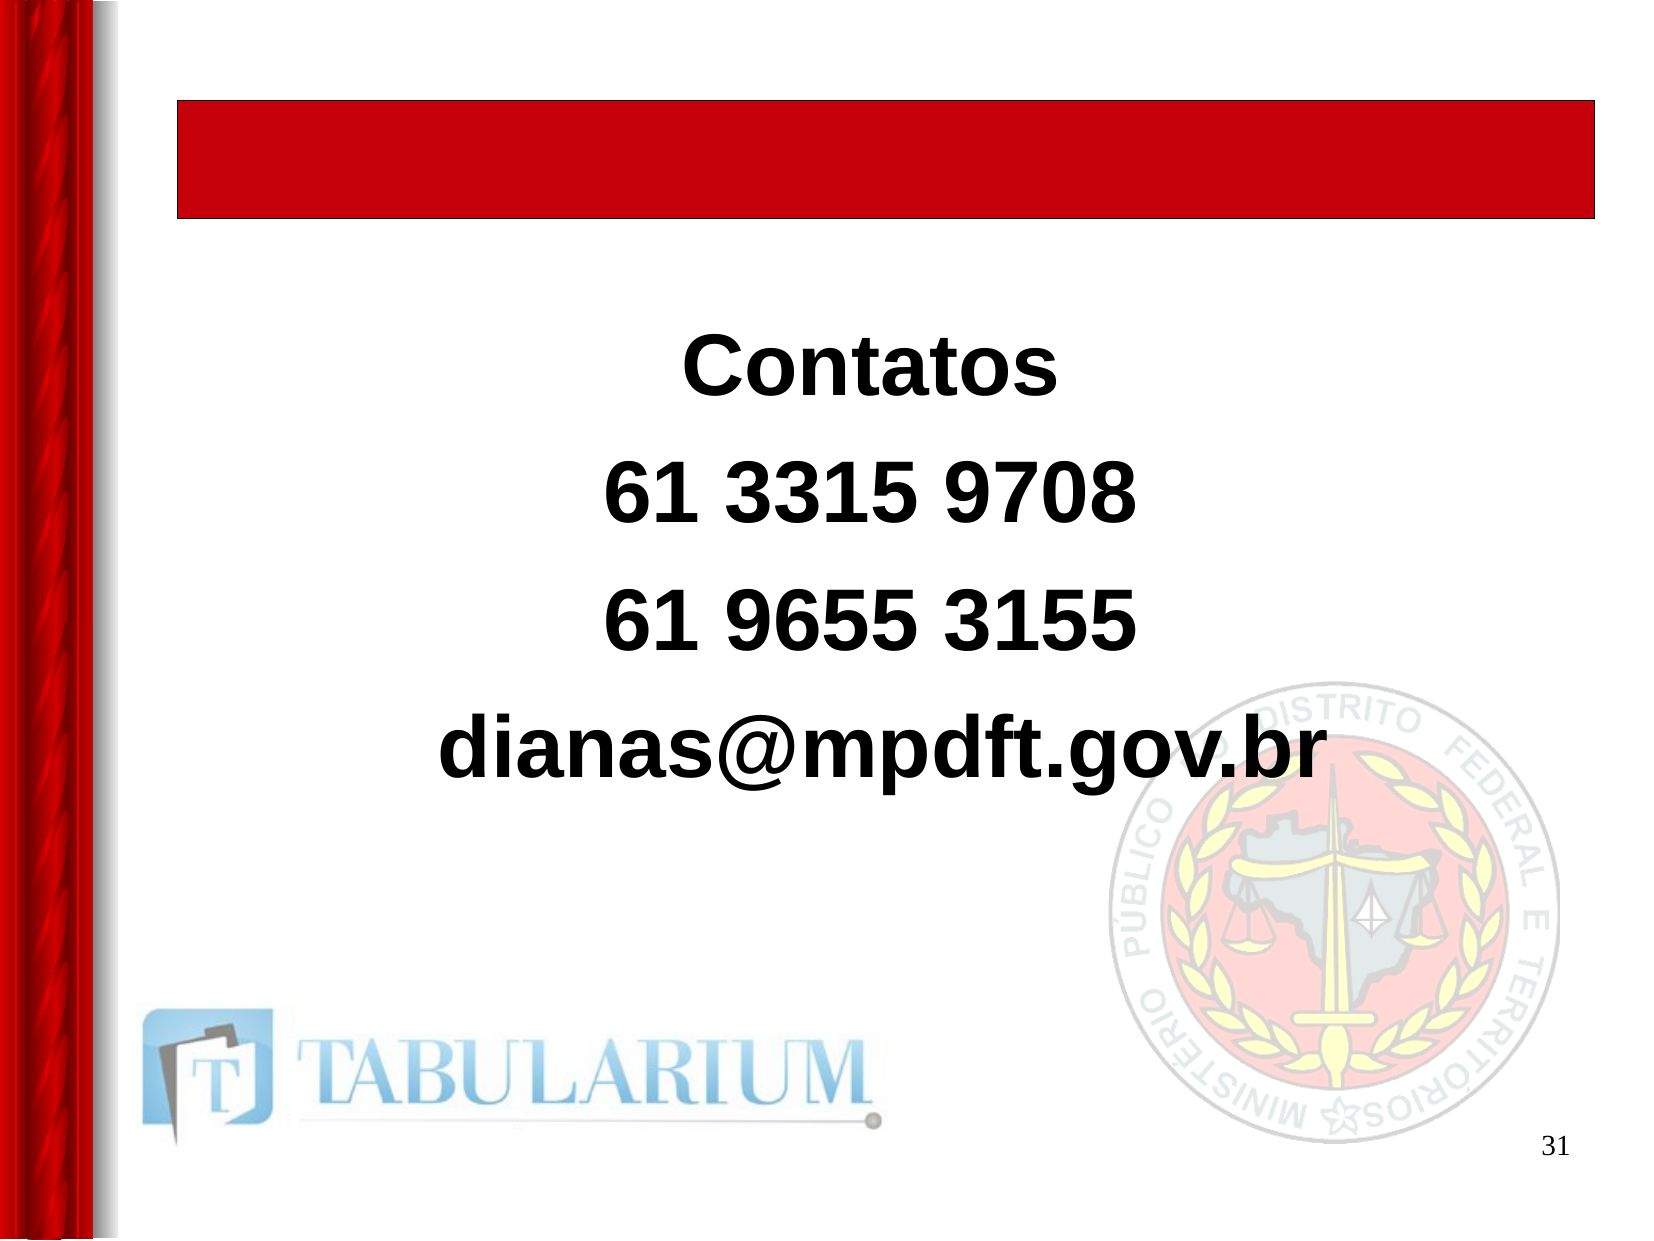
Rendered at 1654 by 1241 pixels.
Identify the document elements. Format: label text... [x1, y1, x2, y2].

list Contatos 61 3315 9708 61 9655 3155 dianas@mpdft.gov.br [177, 188, 1565, 1075]
